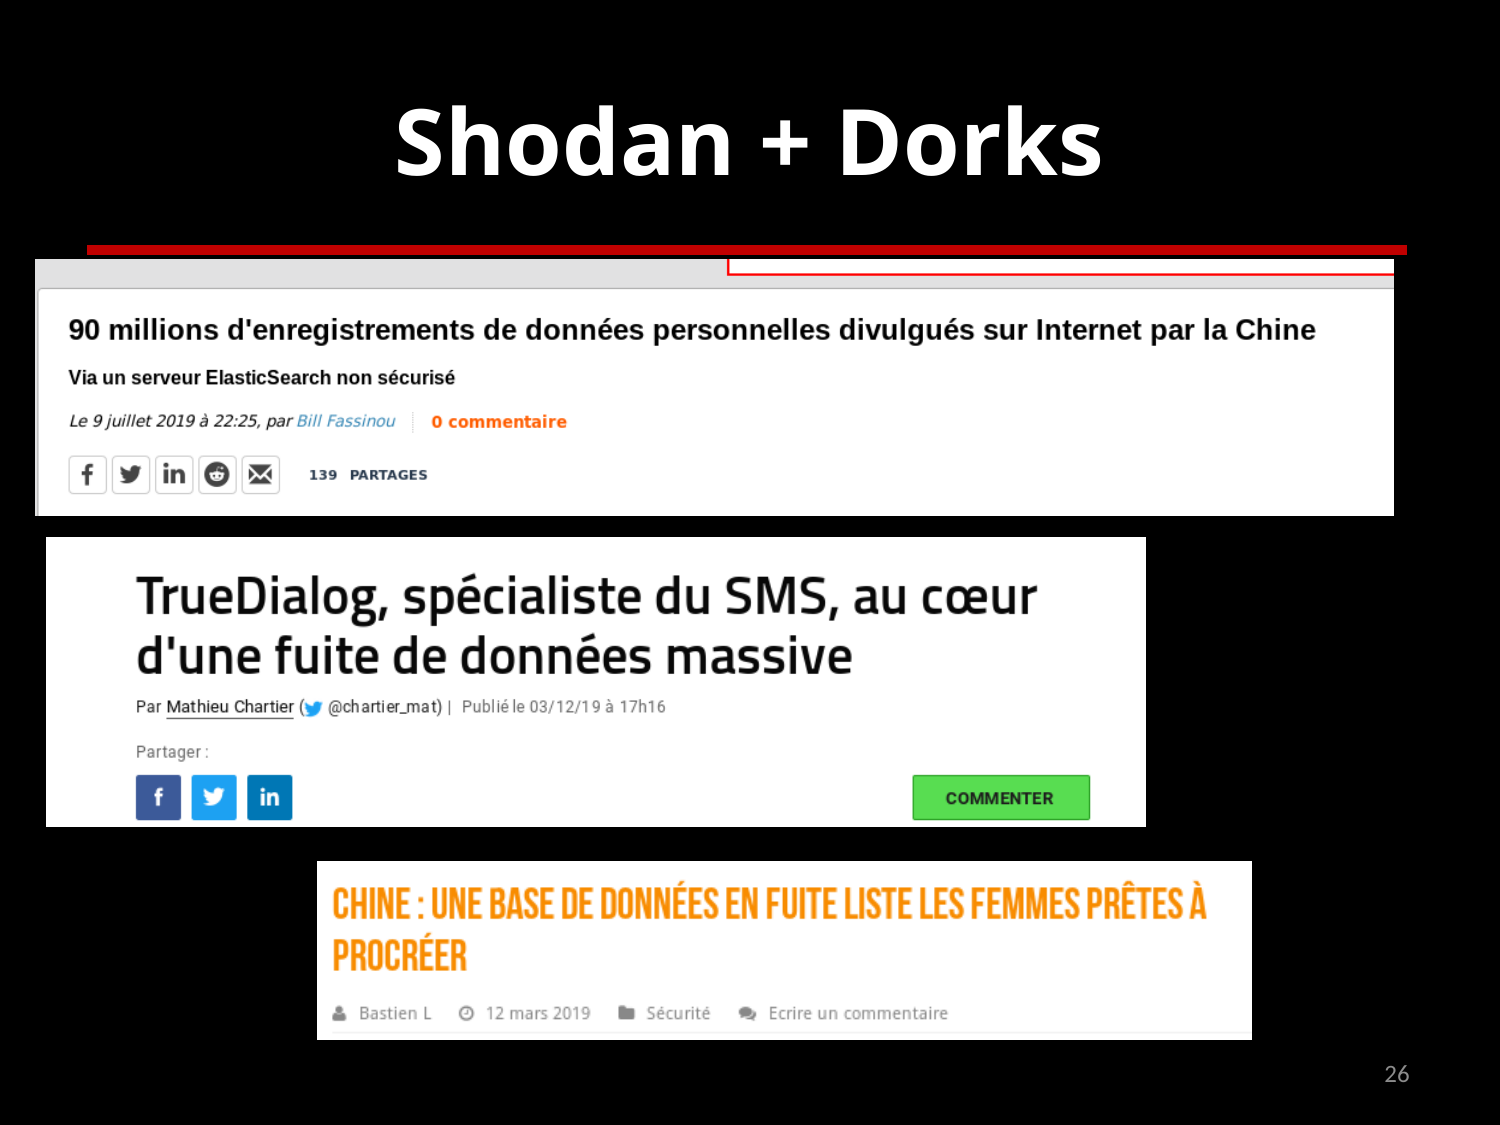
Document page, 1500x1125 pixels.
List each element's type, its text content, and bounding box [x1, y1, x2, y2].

picture [317, 861, 1252, 1040]
title Shodan + Dorks [75, 45, 1425, 233]
picture [46, 537, 1146, 827]
picture [35, 259, 1394, 516]
slide_number <numéro> [1074, 1042, 1425, 1103]
